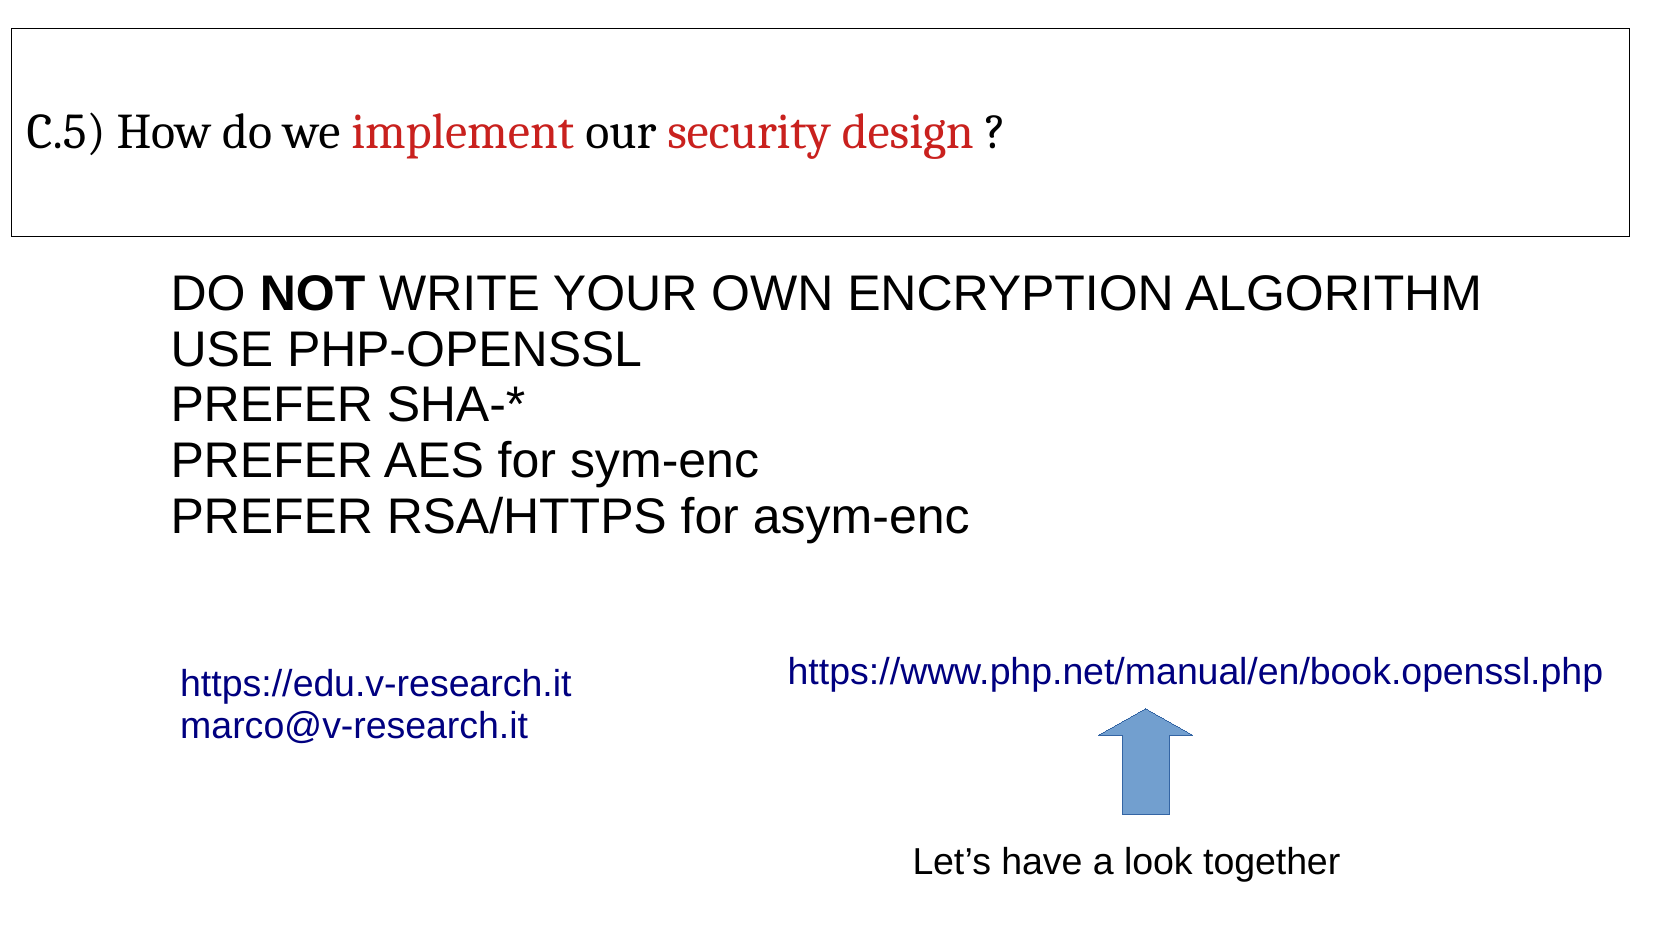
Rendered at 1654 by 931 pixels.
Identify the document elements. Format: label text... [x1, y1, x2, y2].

text_box https://edu.v-research.it marco@v-research.it [165, 655, 587, 755]
text_box C.5) How do we implement our security design ? [11, 28, 1630, 237]
text_box DO NOT WRITE YOUR OWN ENCRYPTION ALGORITHM USE PHP-OPENSSL PREFER SHA-* PREFER AES for sym-enc PREFER RSA/HTTPS for asym-enc [155, 257, 1498, 552]
text_box https://www.php.net/manual/en/book.openssl.php [772, 643, 1619, 743]
text_box Let’s have a look together [897, 832, 1356, 890]
text_box [1098, 708, 1193, 815]
